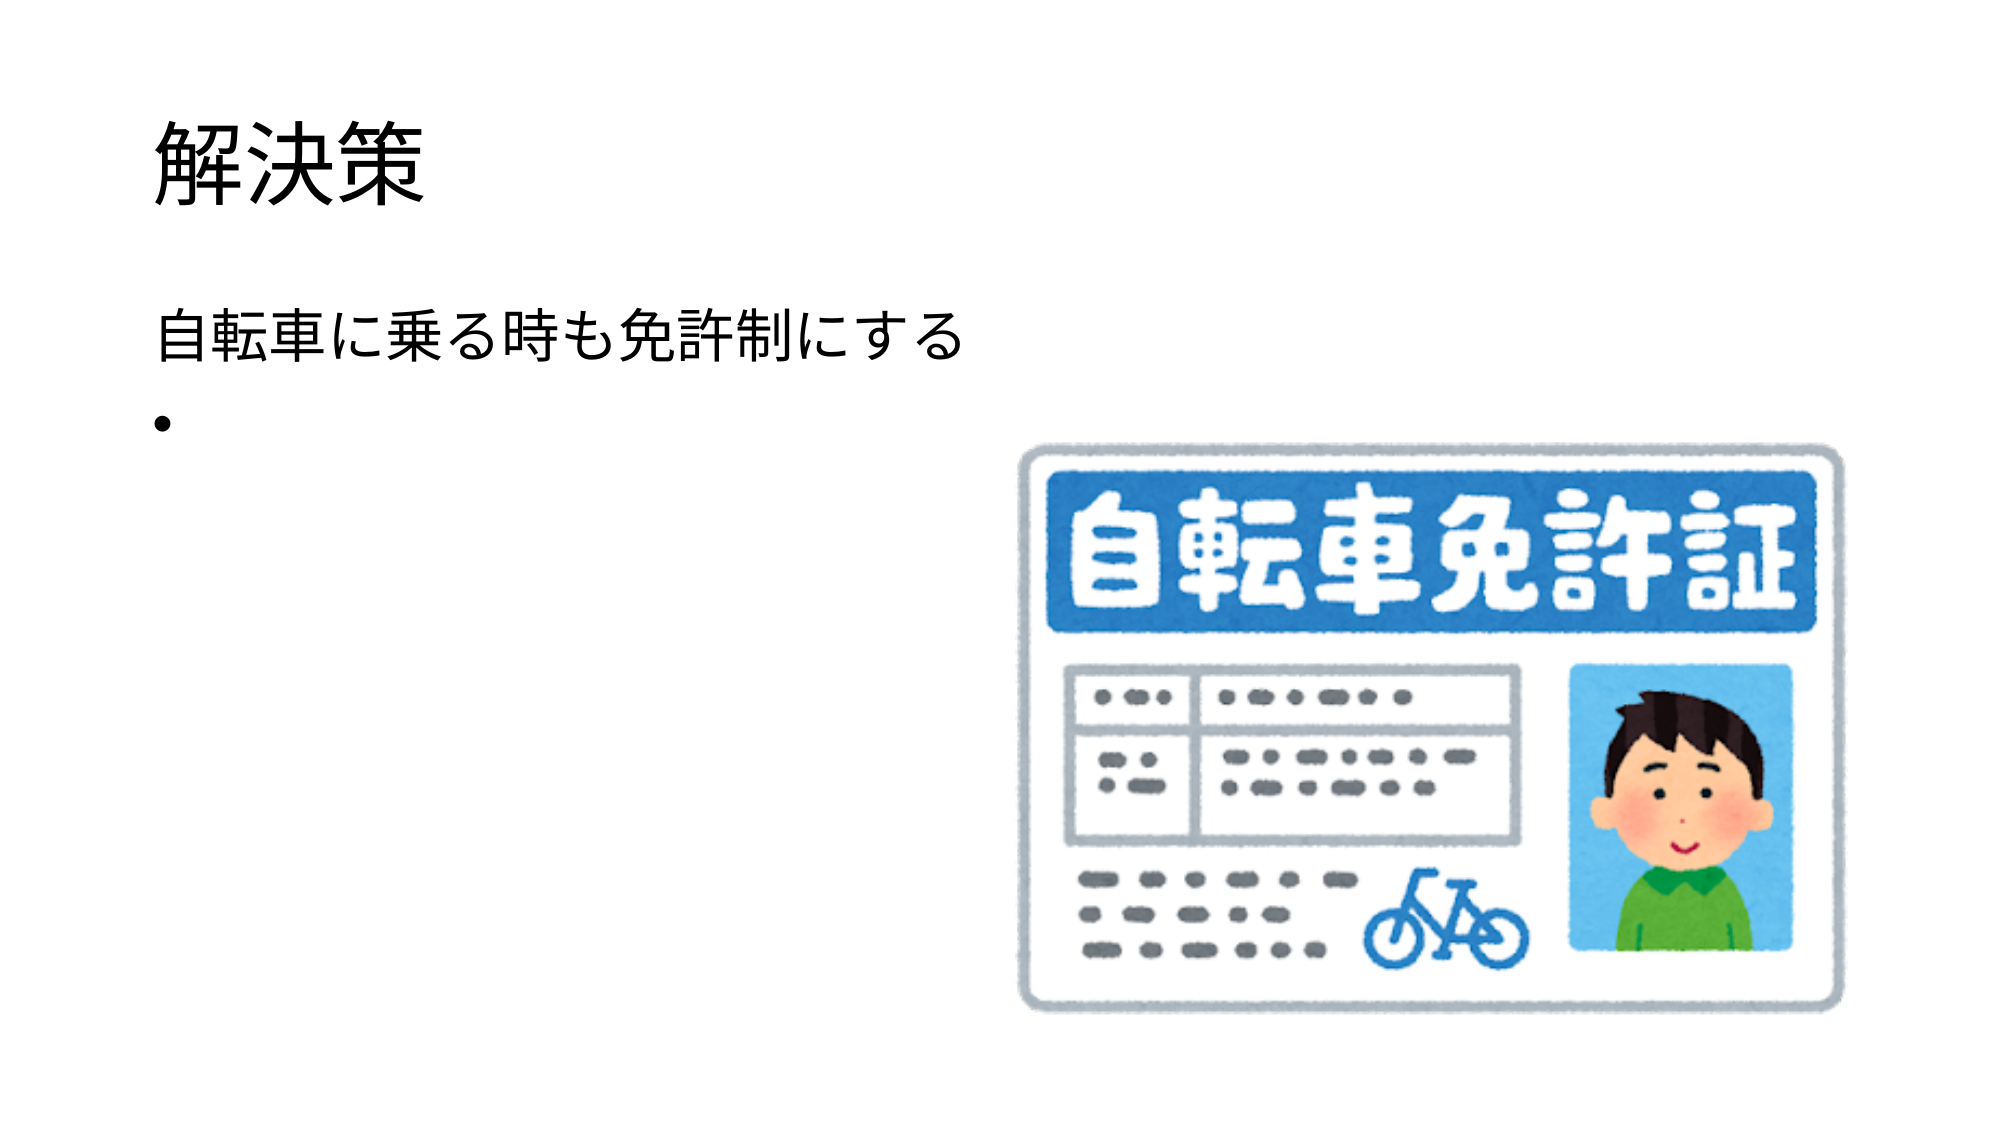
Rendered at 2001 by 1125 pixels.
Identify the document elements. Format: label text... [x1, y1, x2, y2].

list 自転車に乗る時も免許制にする [137, 299, 1863, 1014]
picture [999, 396, 1865, 1062]
title 解決策 [137, 59, 1863, 278]
